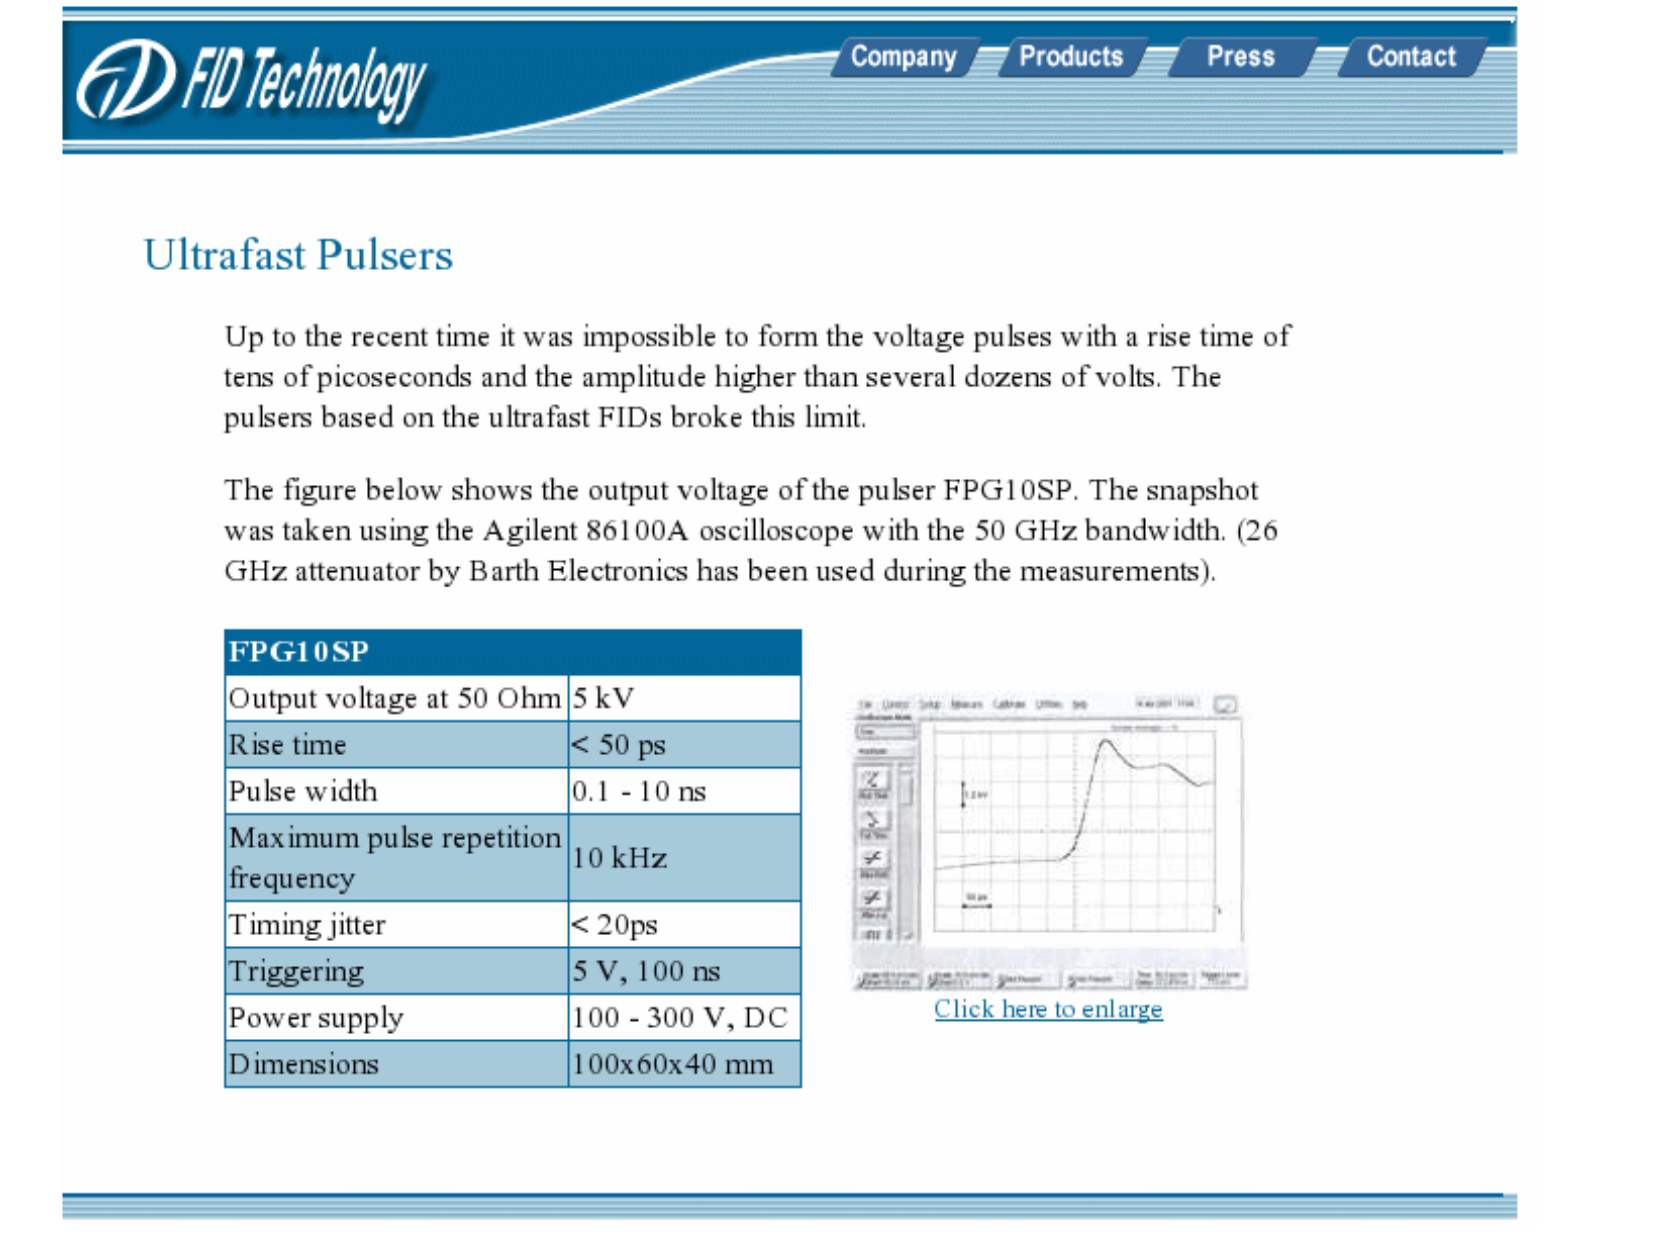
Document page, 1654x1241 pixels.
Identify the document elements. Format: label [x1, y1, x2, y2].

picture [61, 0, 1538, 1226]
